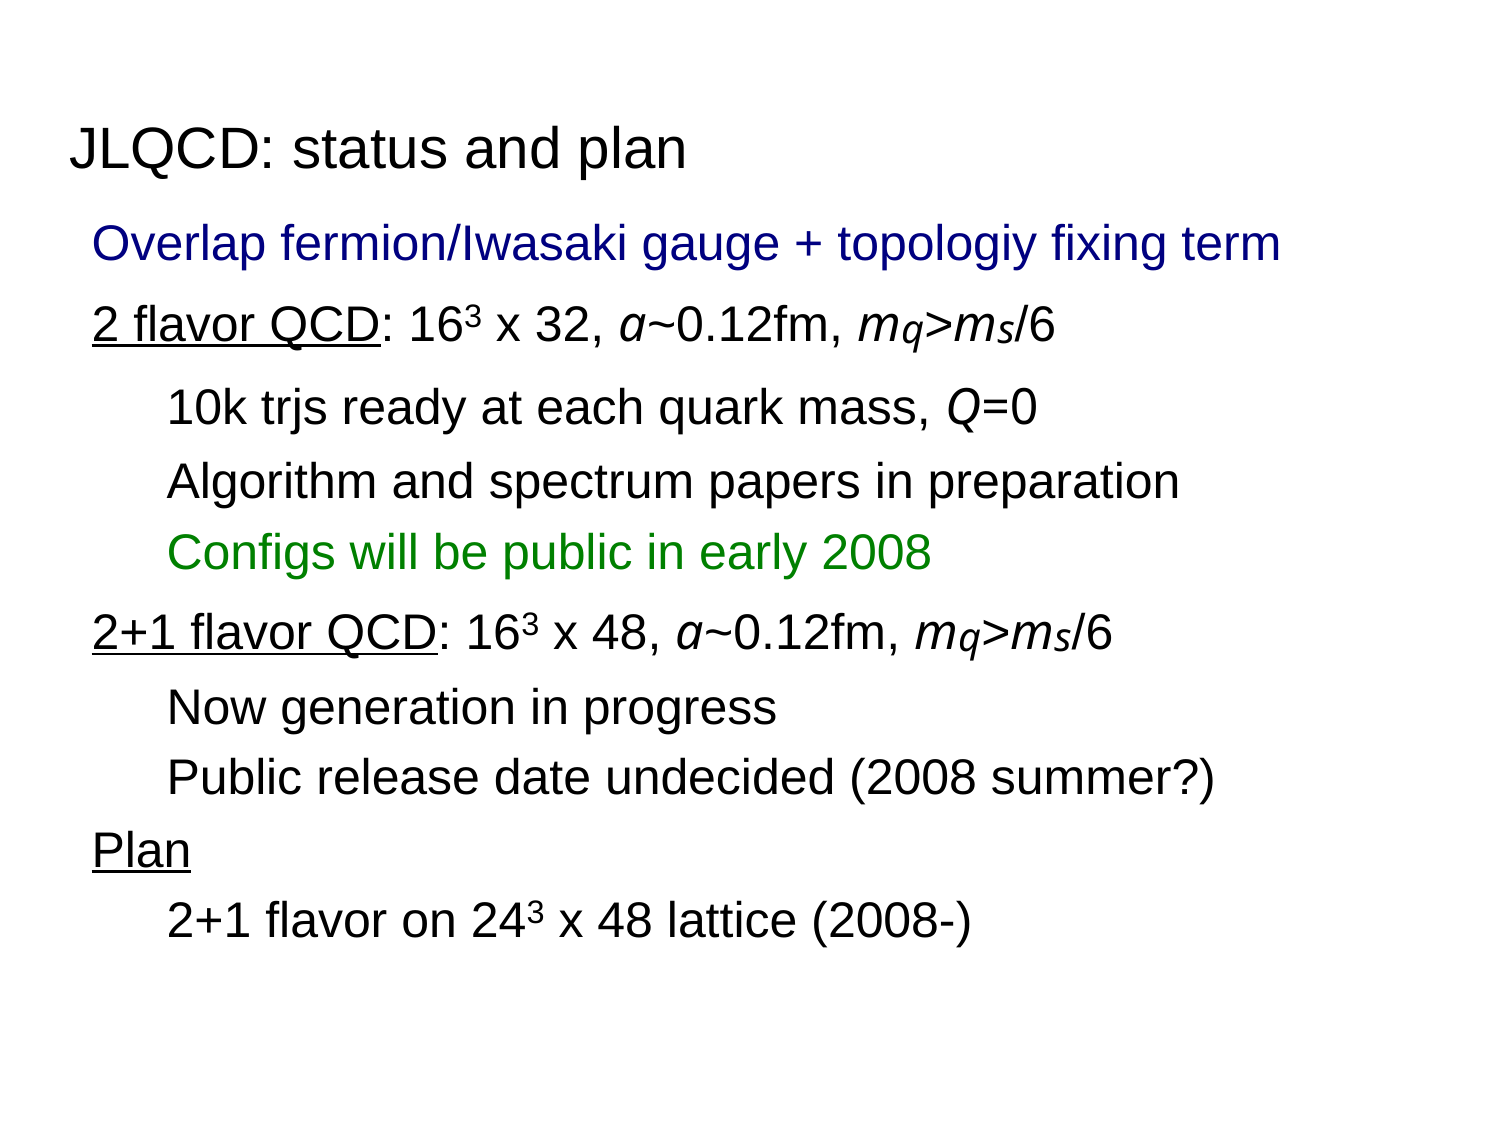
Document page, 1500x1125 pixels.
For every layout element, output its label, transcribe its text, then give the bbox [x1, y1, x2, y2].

list Overlap fermion/Iwasaki gauge + topologiy fixing term 2 flavor QCD: 163 x 32, a~0.12fm, mq>ms/6 10k trjs ready at each quark mass, Q=0 Algorithm and spectrum papers in preparation Configs will be public in early 2008 2+1 flavor QCD: 163 x 48, a~0.12fm, mq>ms/6 Now generation in progress Public release date undecided (2008 summer?) Plan 2+1 flavor on 243 x 48 lattice (2008-) [91, 215, 1367, 1056]
title JLQCD: status and plan [48, 98, 711, 197]
